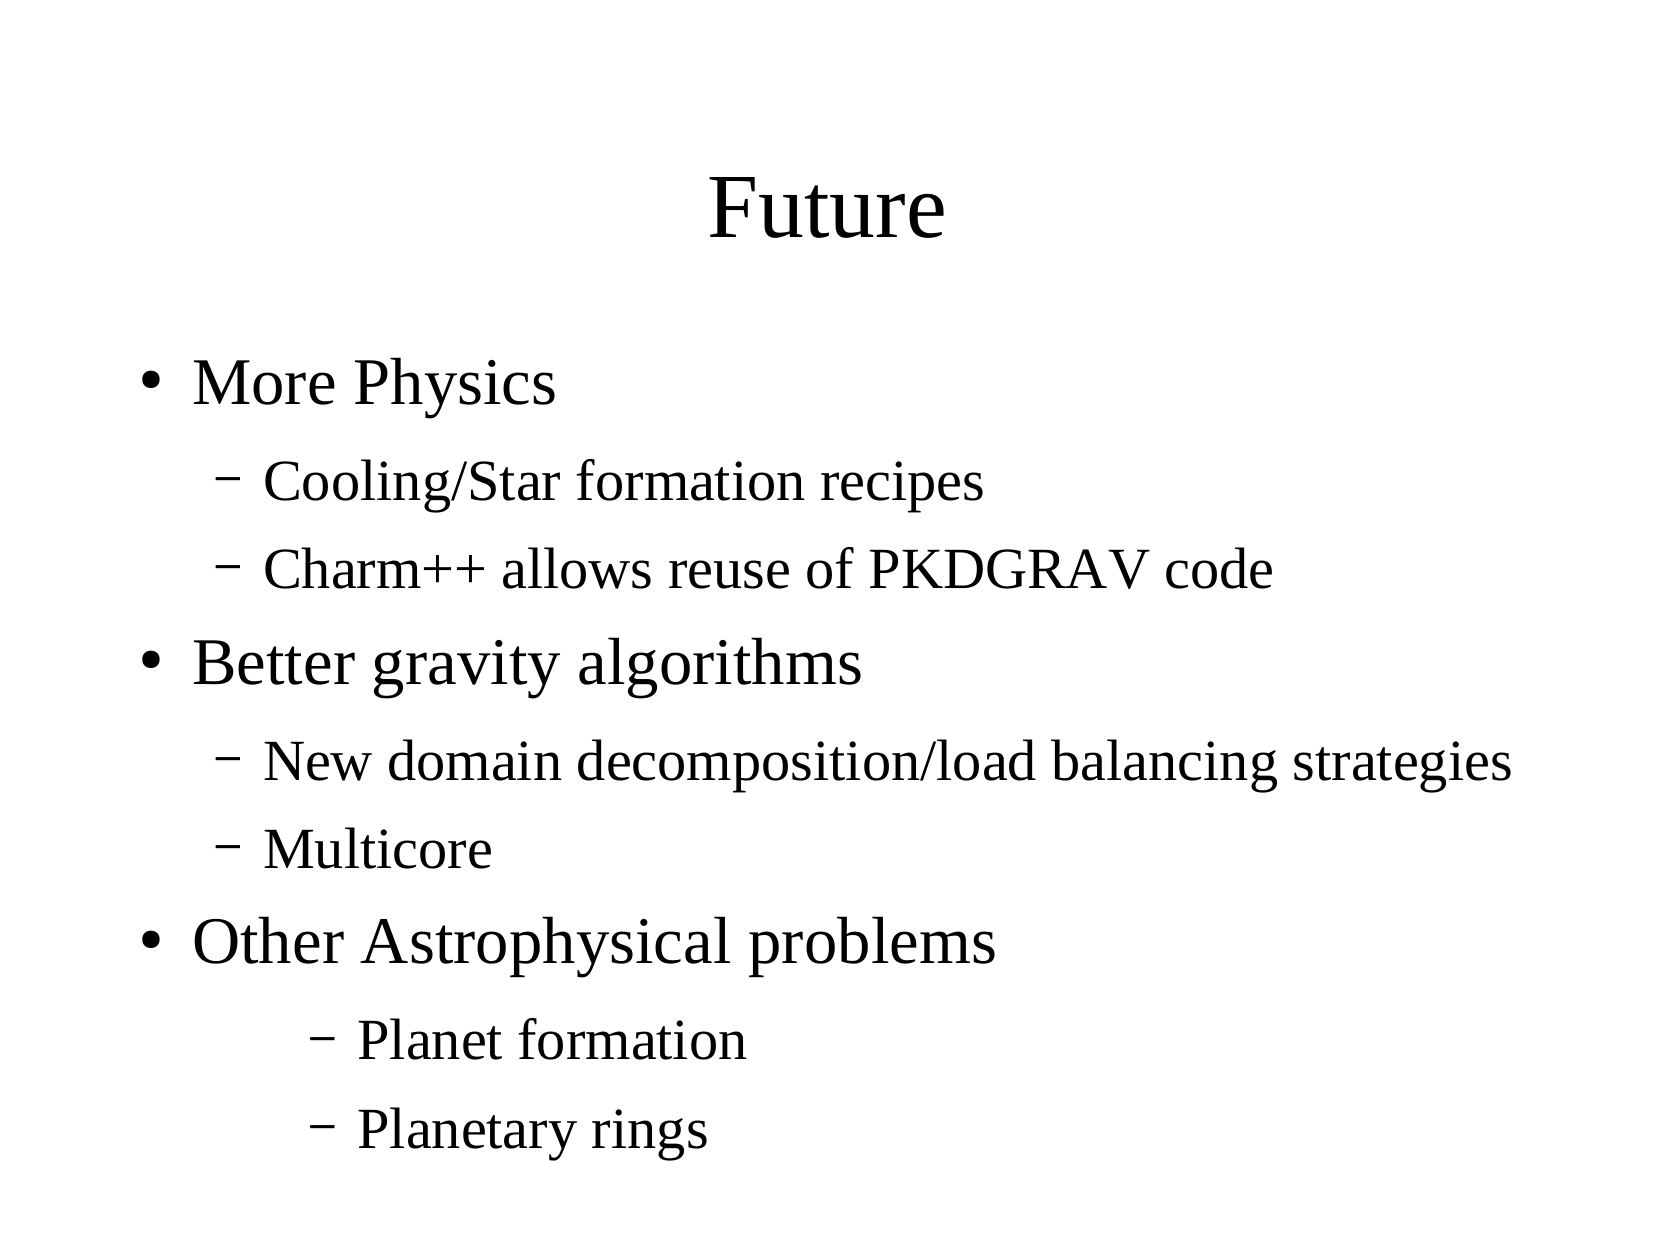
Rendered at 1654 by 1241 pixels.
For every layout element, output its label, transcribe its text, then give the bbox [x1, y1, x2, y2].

list More Physics Cooling/Star formation recipes Charm++ allows reuse of PKDGRAV code Better gravity algorithms New domain decomposition/load balancing strategies Multicore Other Astrophysical problems Planet formation Planetary rings [121, 344, 1534, 1217]
title Future [121, 110, 1534, 303]
